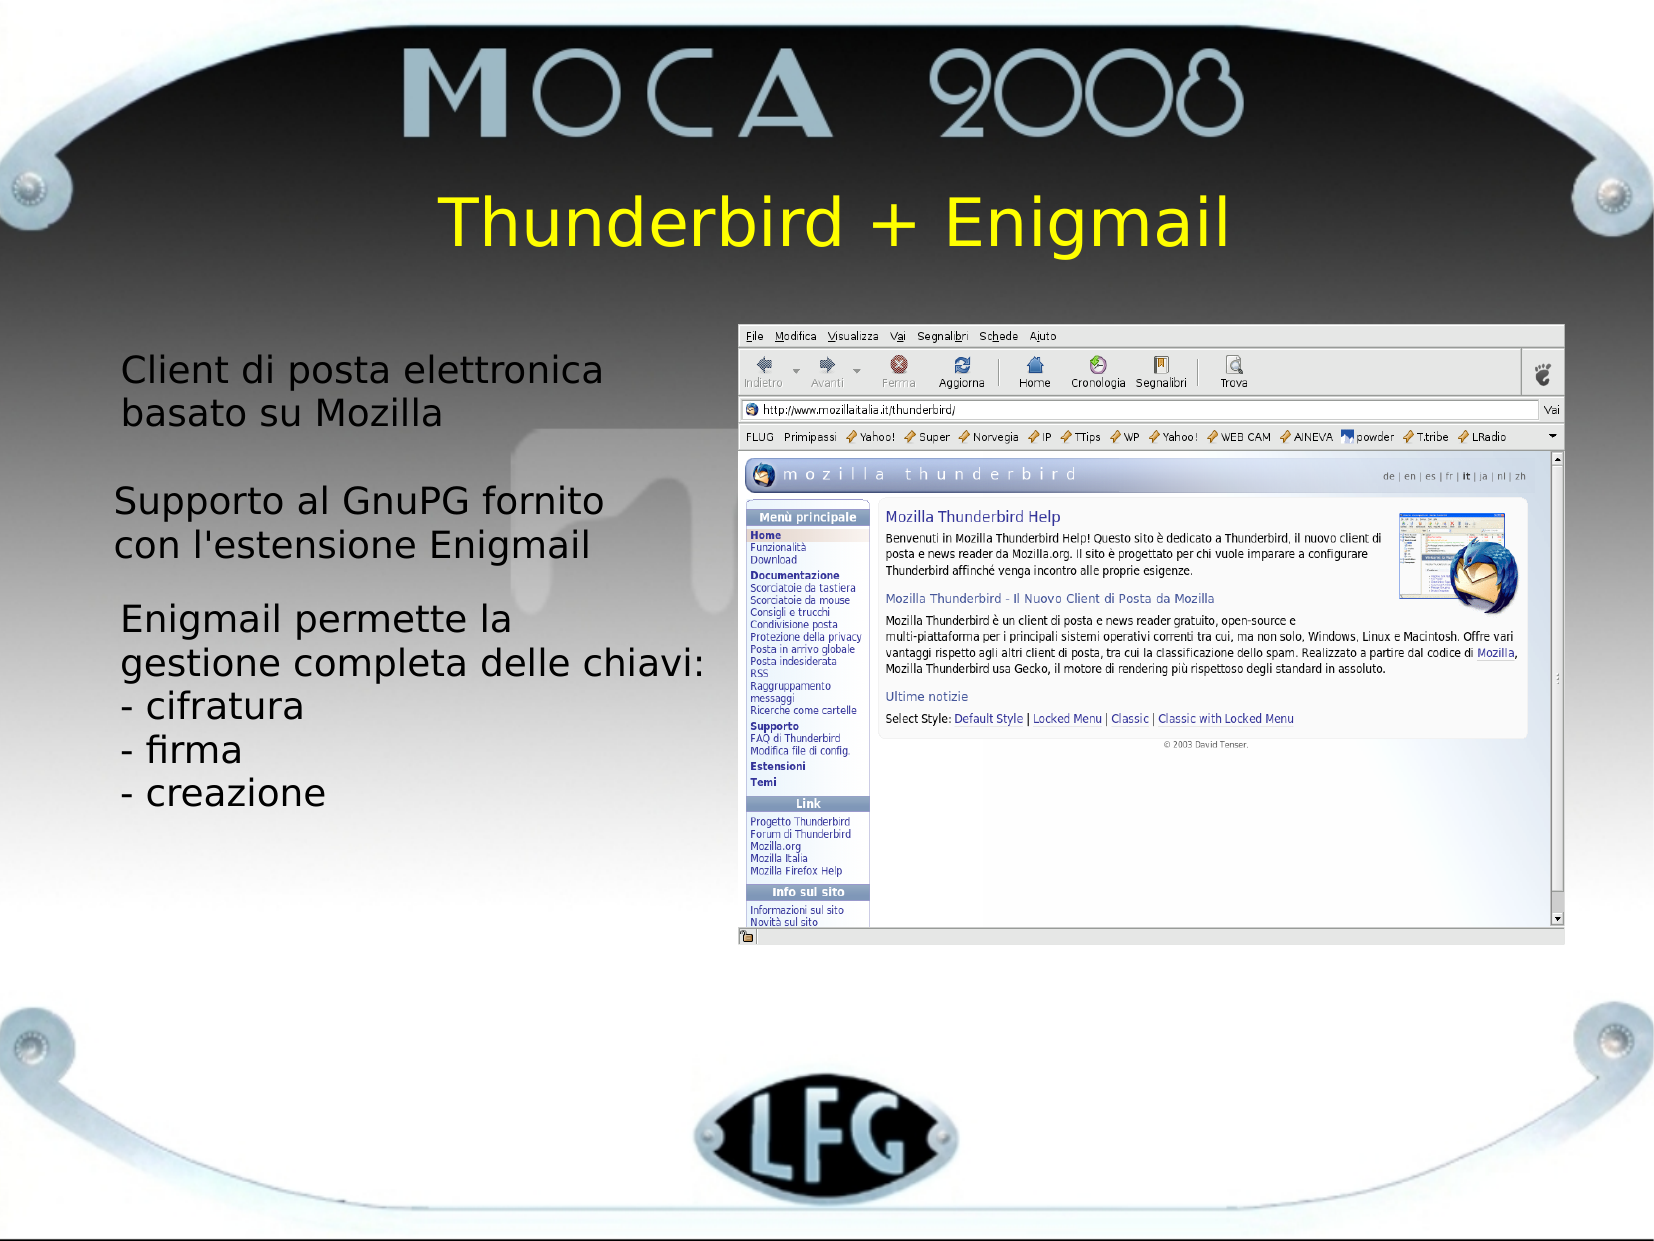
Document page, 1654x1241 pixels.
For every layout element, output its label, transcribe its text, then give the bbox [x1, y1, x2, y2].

text_box Supporto al GnuPG fornito con l'estensione Enigmail [98, 472, 621, 575]
picture [0, 0, 1654, 1241]
text_box Client di posta elettronica basato su Mozilla [105, 341, 621, 443]
text_box Enigmail permette la gestione completa delle chiavi: - cifratura - firma - creazione [105, 590, 722, 823]
text_box Thunderbird + Enigmail [423, 177, 1248, 270]
